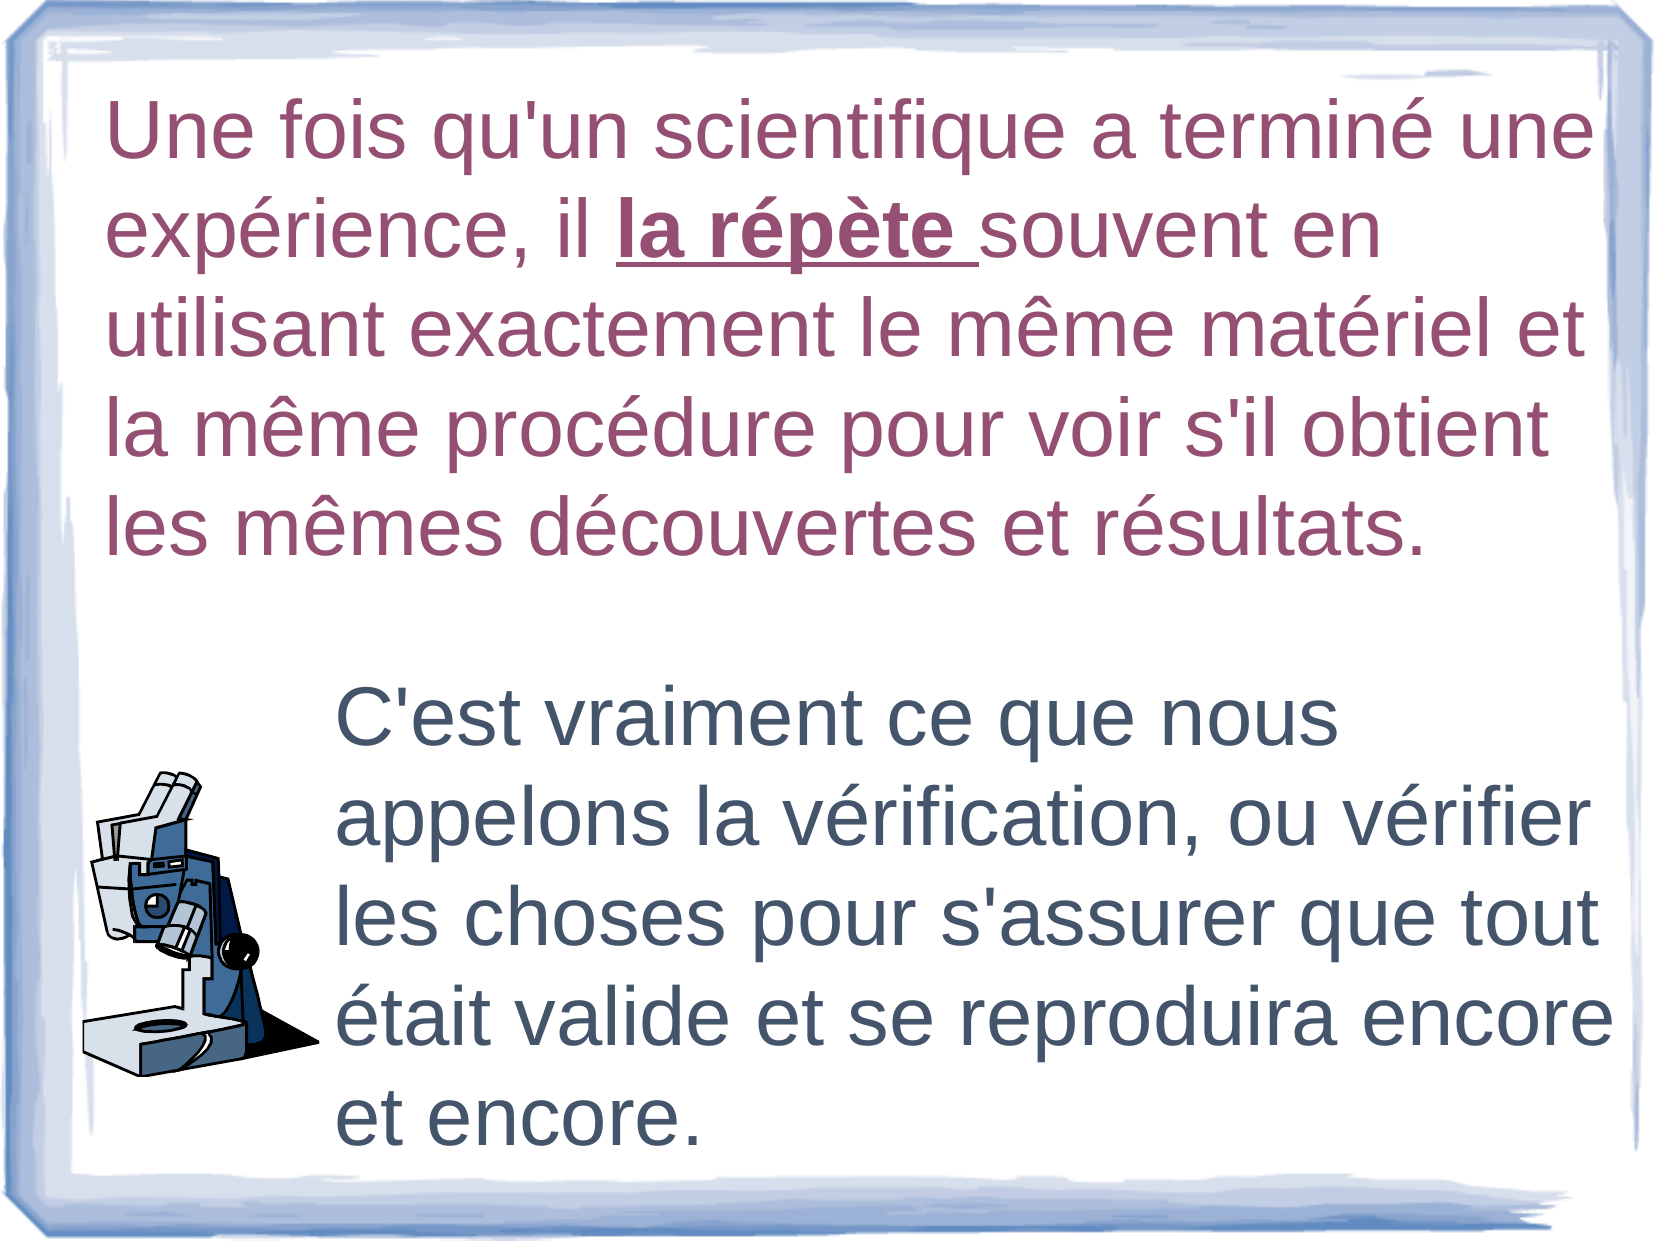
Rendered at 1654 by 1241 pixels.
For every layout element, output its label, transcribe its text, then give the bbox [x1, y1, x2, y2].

title Une fois qu'un scientifique a terminé une expérience, il la répète souvent en utilisant exactement le même matériel et la même procédure pour voir s'il obtient les mêmes découvertes et résultats. [82, 0, 1620, 648]
list C'est vraiment ce que nous appelons la vérification, ou vérifier les choses pour s'assurer que tout était valide et se reproduira encore et encore. [334, 662, 1635, 1187]
chart [82, 771, 320, 1077]
